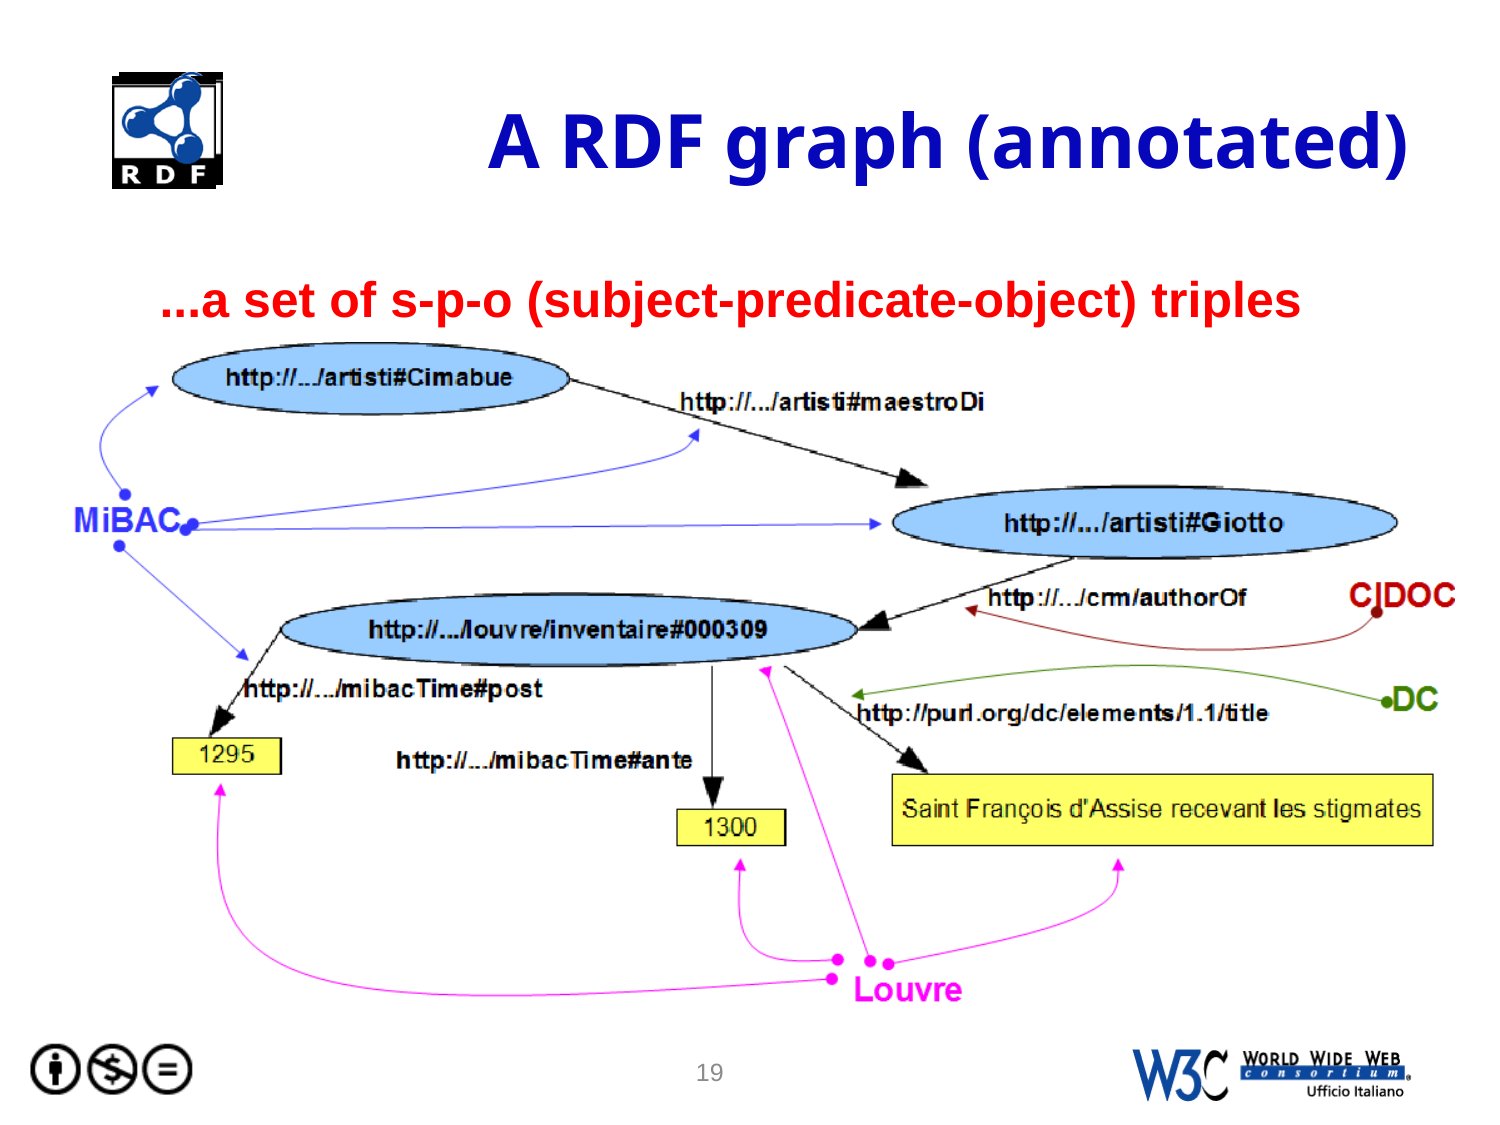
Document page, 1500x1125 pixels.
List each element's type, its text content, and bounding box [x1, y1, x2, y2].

picture [15, 1022, 205, 1106]
list ...a set of s-p-o (subject-predicate-object) triples [23, 248, 1453, 1063]
picture [72, 342, 1455, 1004]
picture [112, 72, 223, 189]
picture [1132, 1063, 1412, 1102]
title A RDF graph (annotated) [75, 45, 1425, 233]
slide_number <number> [680, 1041, 761, 1102]
